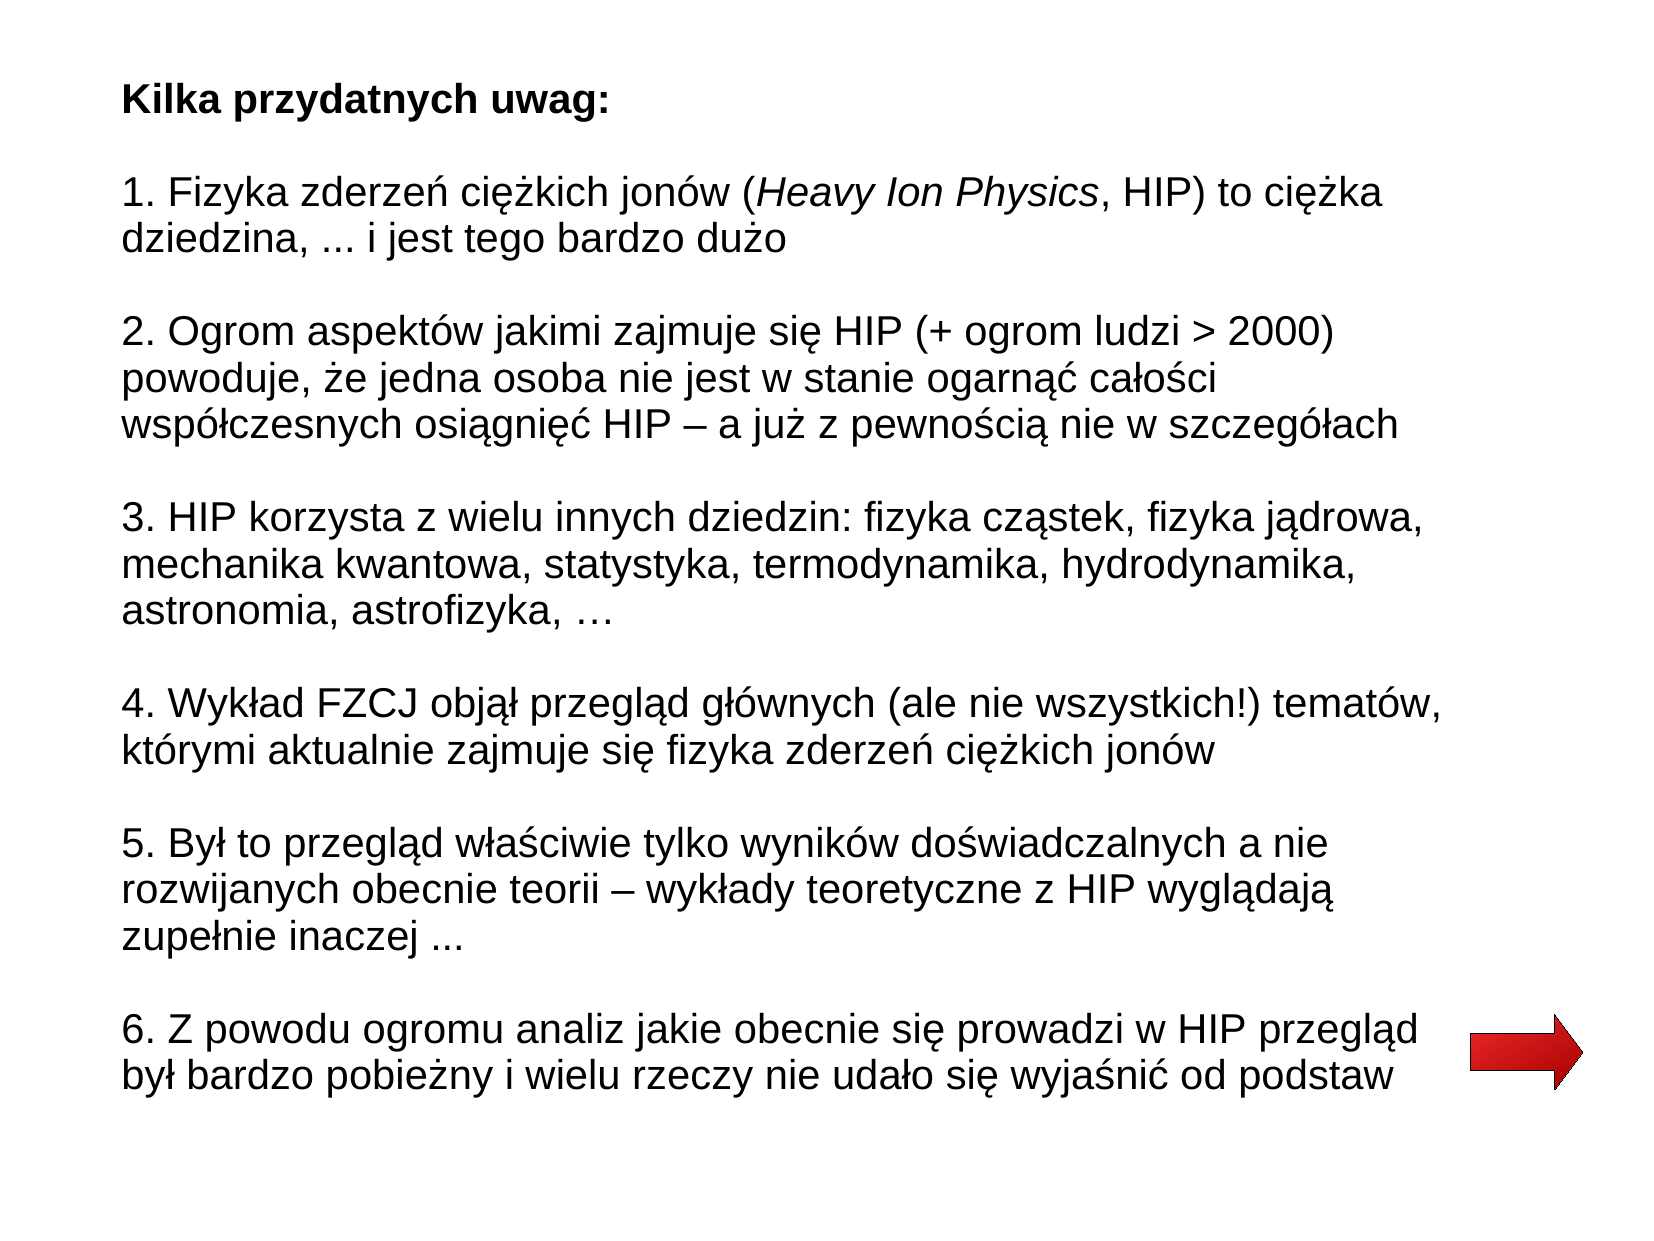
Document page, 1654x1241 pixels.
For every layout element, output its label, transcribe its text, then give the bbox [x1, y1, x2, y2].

text_box Kilka przydatnych uwag: 1. Fizyka zderzeń ciężkich jonów (Heavy Ion Physics, HIP) to ciężka dziedzina, ... i jest tego bardzo dużo 2. Ogrom aspektów jakimi zajmuje się HIP (+ ogrom ludzi > 2000) powoduje, że jedna osoba nie jest w stanie ogarnąć całości współczesnych osiągnięć HIP – a już z pewnością nie w szczegółach 3. HIP korzysta z wielu innych dziedzin: fizyka cząstek, fizyka jądrowa, mechanika kwantowa, statystyka, termodynamika, hydrodynamika, astronomia, astrofizyka, … 4. Wykład FZCJ objął przegląd głównych (ale nie wszystkich!) tematów, którymi aktualnie zajmuje się fizyka zderzeń ciężkich jonów 5. Był to przegląd właściwie tylko wyników doświadczalnych a nie rozwijanych obecnie teorii – wykłady teoretyczne z HIP wyglądają zupełnie inaczej ... 6. Z powodu ogromu analiz jakie obecnie się prowadzi w HIP przegląd był bardzo pobieżny i wielu rzeczy nie udało się wyjaśnić od podstaw [106, 68, 1495, 1165]
text_box [1470, 1014, 1583, 1090]
